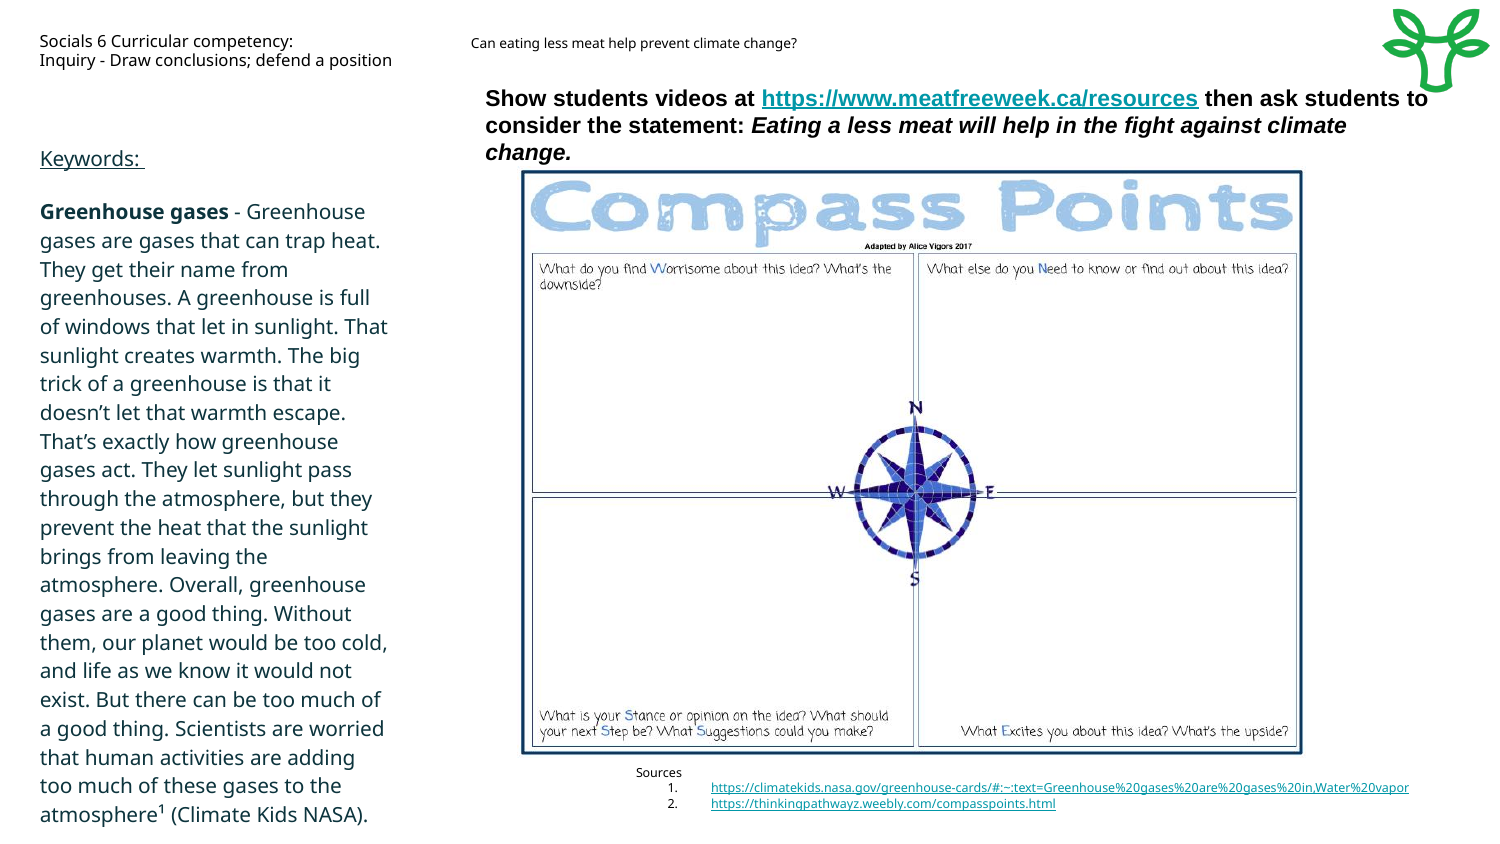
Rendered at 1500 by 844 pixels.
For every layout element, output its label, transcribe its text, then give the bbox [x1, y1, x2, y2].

text_box Sources https://climatekids.nasa.gov/greenhouse-cards/#:~:text=Greenhouse%20gases%20are%20gases%20in,Water%20vapor https://thinkingpathwayz.weebly.com/compasspoints.html [621, 749, 1478, 844]
picture [517, 181, 1306, 758]
text_box Show students videos at https://www.meatfreeweek.ca/resources then ask students to consider the statement: Eating a less meat will help in the fight against climate change. [470, 68, 1454, 181]
text_box Socials 6 Curricular competency: Inquiry - Draw conclusions; defend a position [24, 15, 445, 86]
title Can eating less meat help prevent climate change? [455, 19, 1282, 69]
text_box Keywords: Greenhouse gases - Greenhouse gases are gases that can trap heat. They get their name from greenhouses. A greenhouse is full of windows that let in sunlight. That sunlight creates warmth. The big trick of a greenhouse is that it doesn’t let that warmth escape. That’s exactly how greenhouse gases act. They let sunlight pass through the atmosphere, but they prevent the heat that the sunlight brings from leaving the atmosphere. Overall, greenhouse gases are a good thing. Without them, our planet would be too cold, and life as we know it would not exist. But there can be too much of a good thing. Scientists are worried that human activities are adding too much of these gases to the atmosphere¹ (Climate Kids NASA). Pledge - A promise [24, 126, 405, 844]
picture [1382, 7, 1490, 94]
